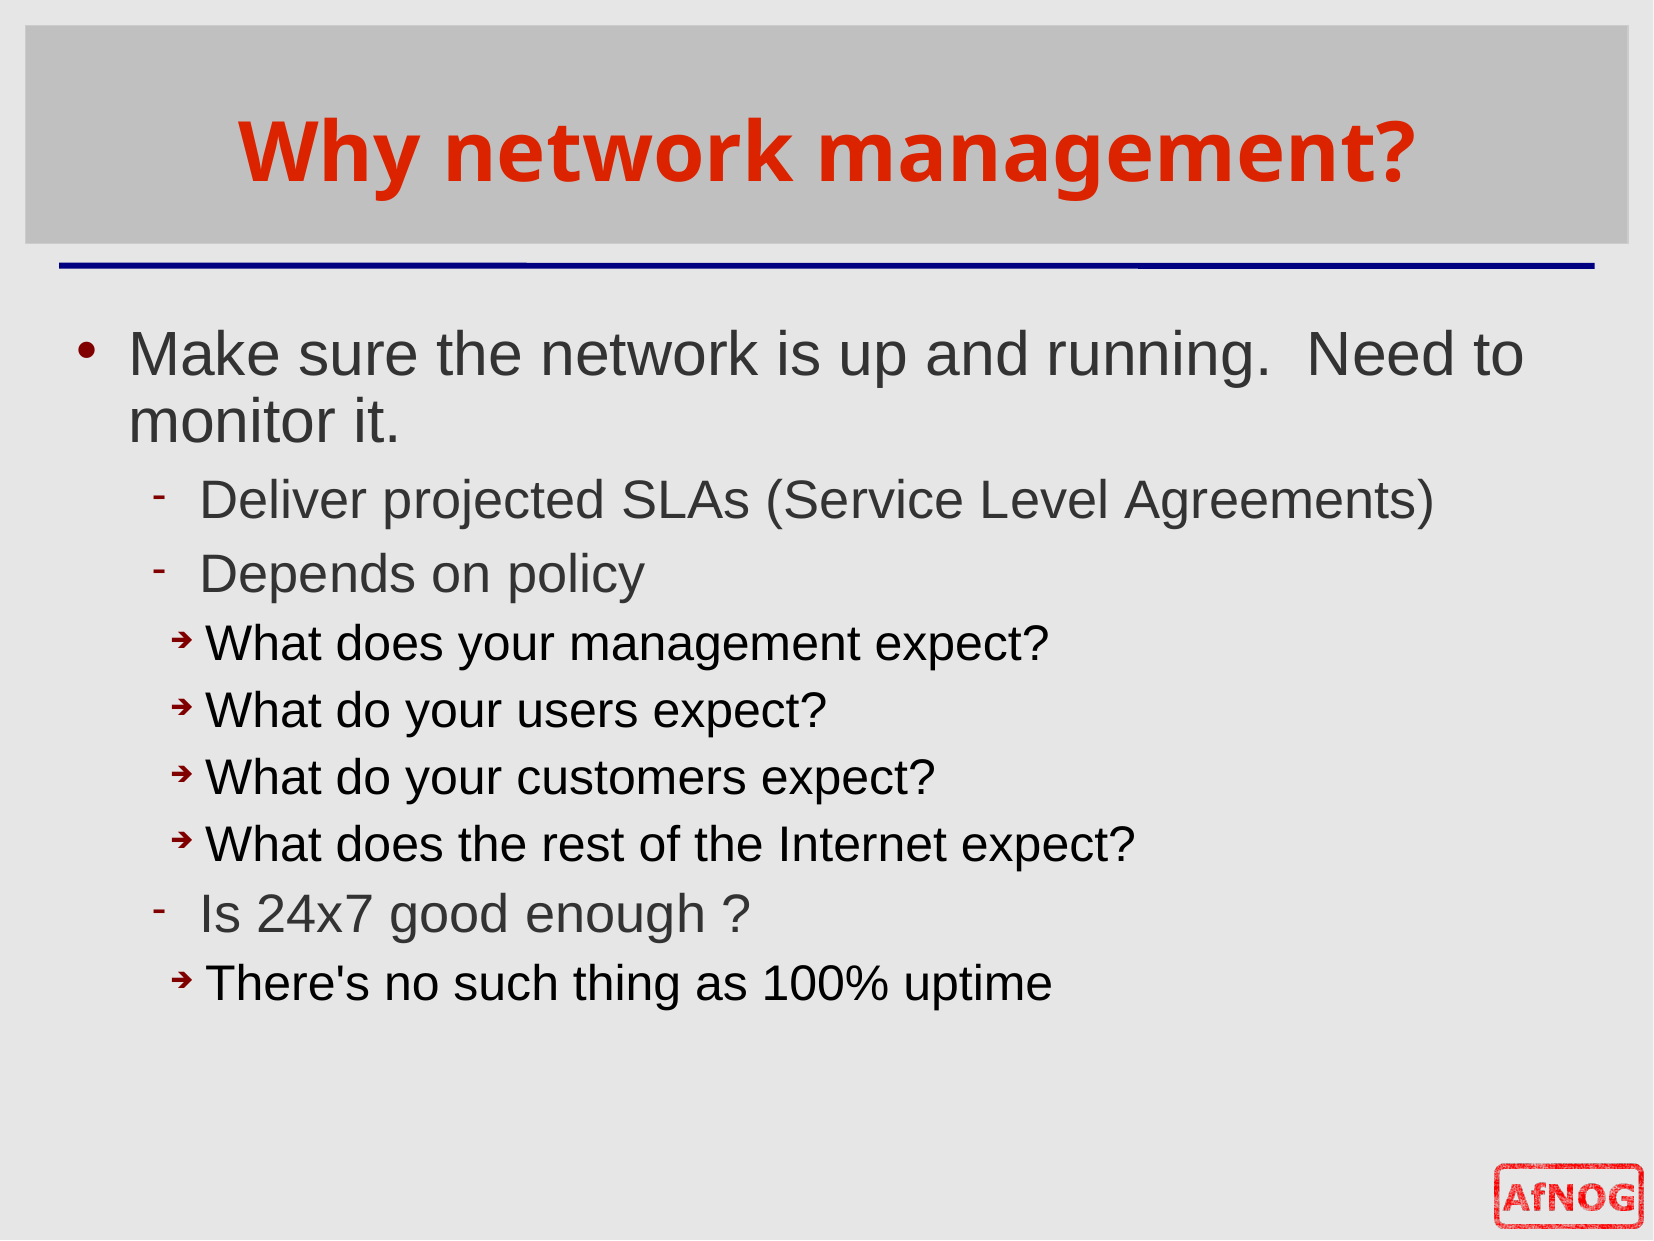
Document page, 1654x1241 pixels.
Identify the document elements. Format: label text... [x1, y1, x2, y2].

title Why network management? [121, 46, 1534, 254]
picture [1494, 1163, 1644, 1229]
list Make sure the network is up and running. Need to monitor it. Deliver projected SLAs (Service Level Agreements)‏ Depends on policy What does your management expect? What do your users expect? What do your customers expect? What does the rest of the Internet expect? Is 24x7 good enough ? There's no such thing as 100% uptime [59, 322, 1595, 1132]
